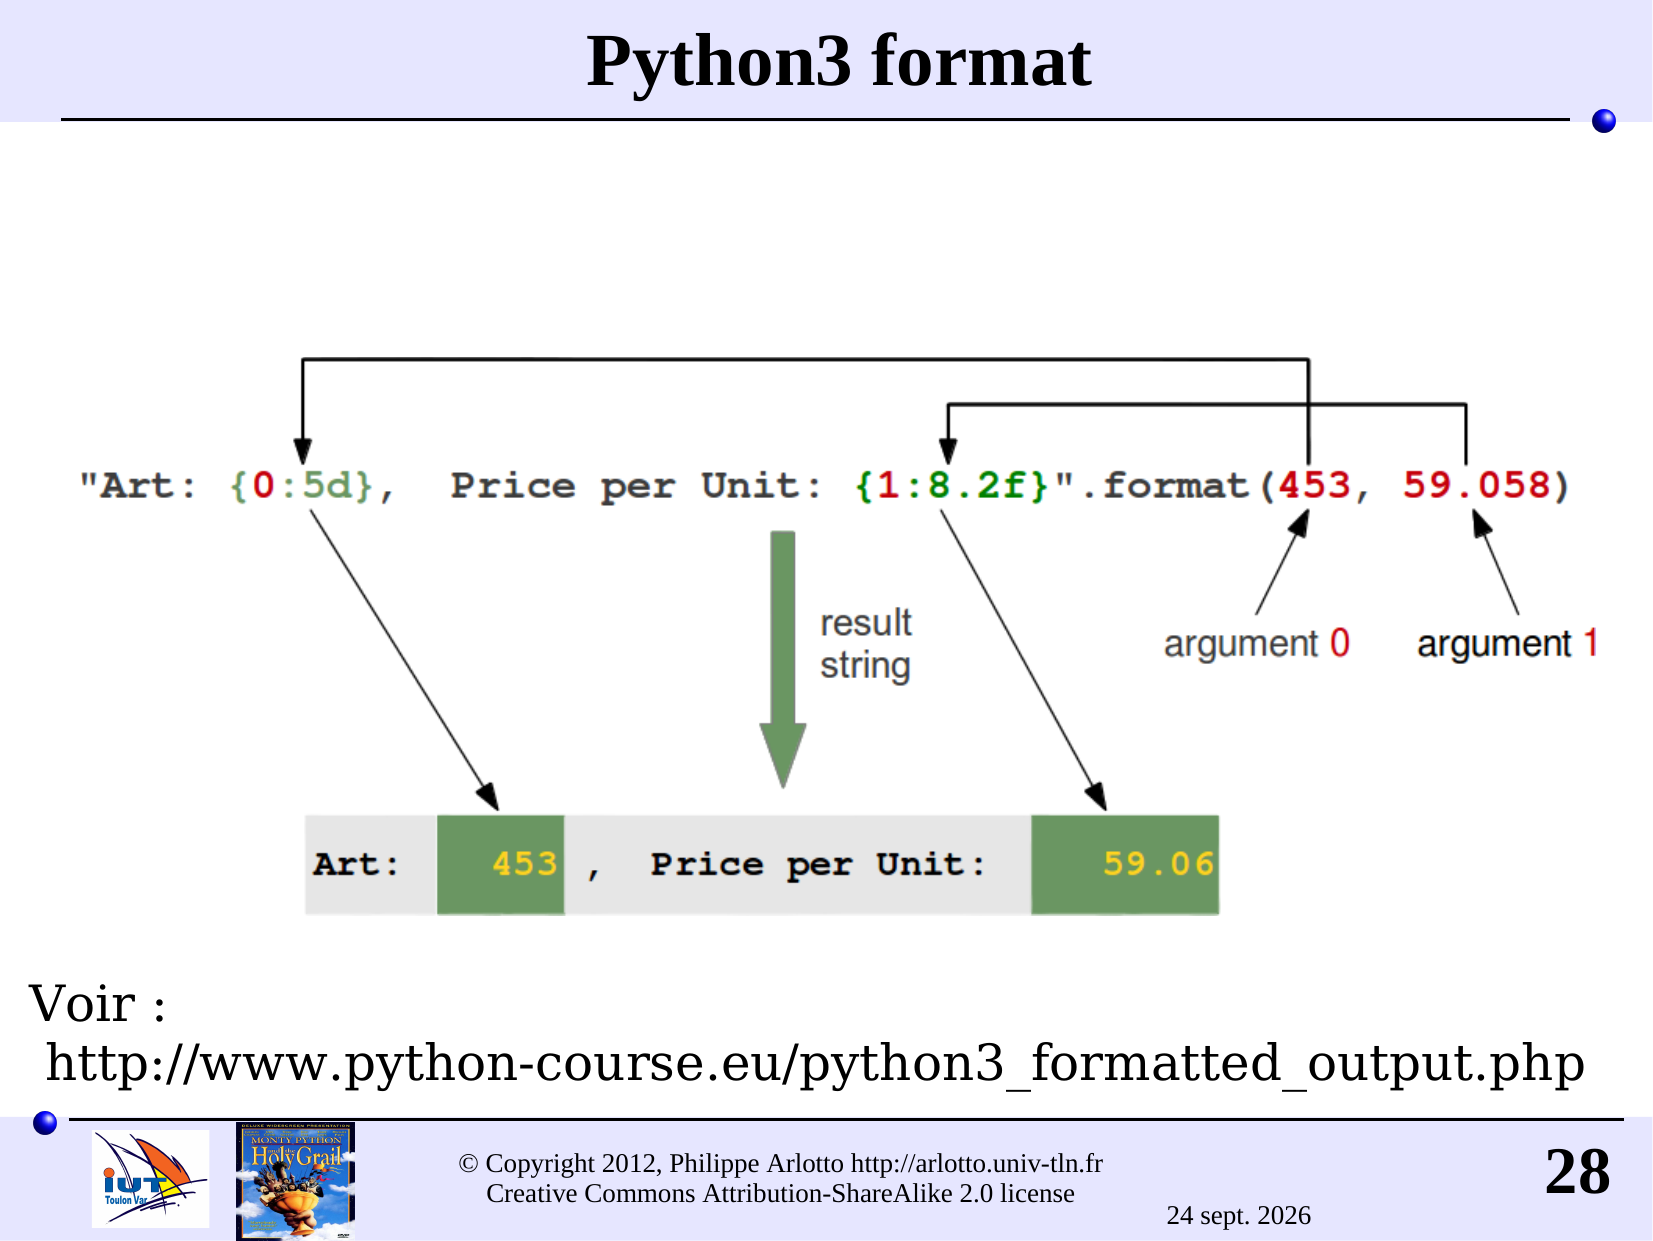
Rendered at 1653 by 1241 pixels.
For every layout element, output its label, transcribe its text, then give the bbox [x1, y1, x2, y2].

picture [236, 1122, 355, 1241]
picture [81, 357, 1596, 916]
title Python3 format [95, 14, 1585, 107]
text_box Voir : http://www.python-course.eu/python3_formatted_output.php [29, 975, 1625, 1093]
